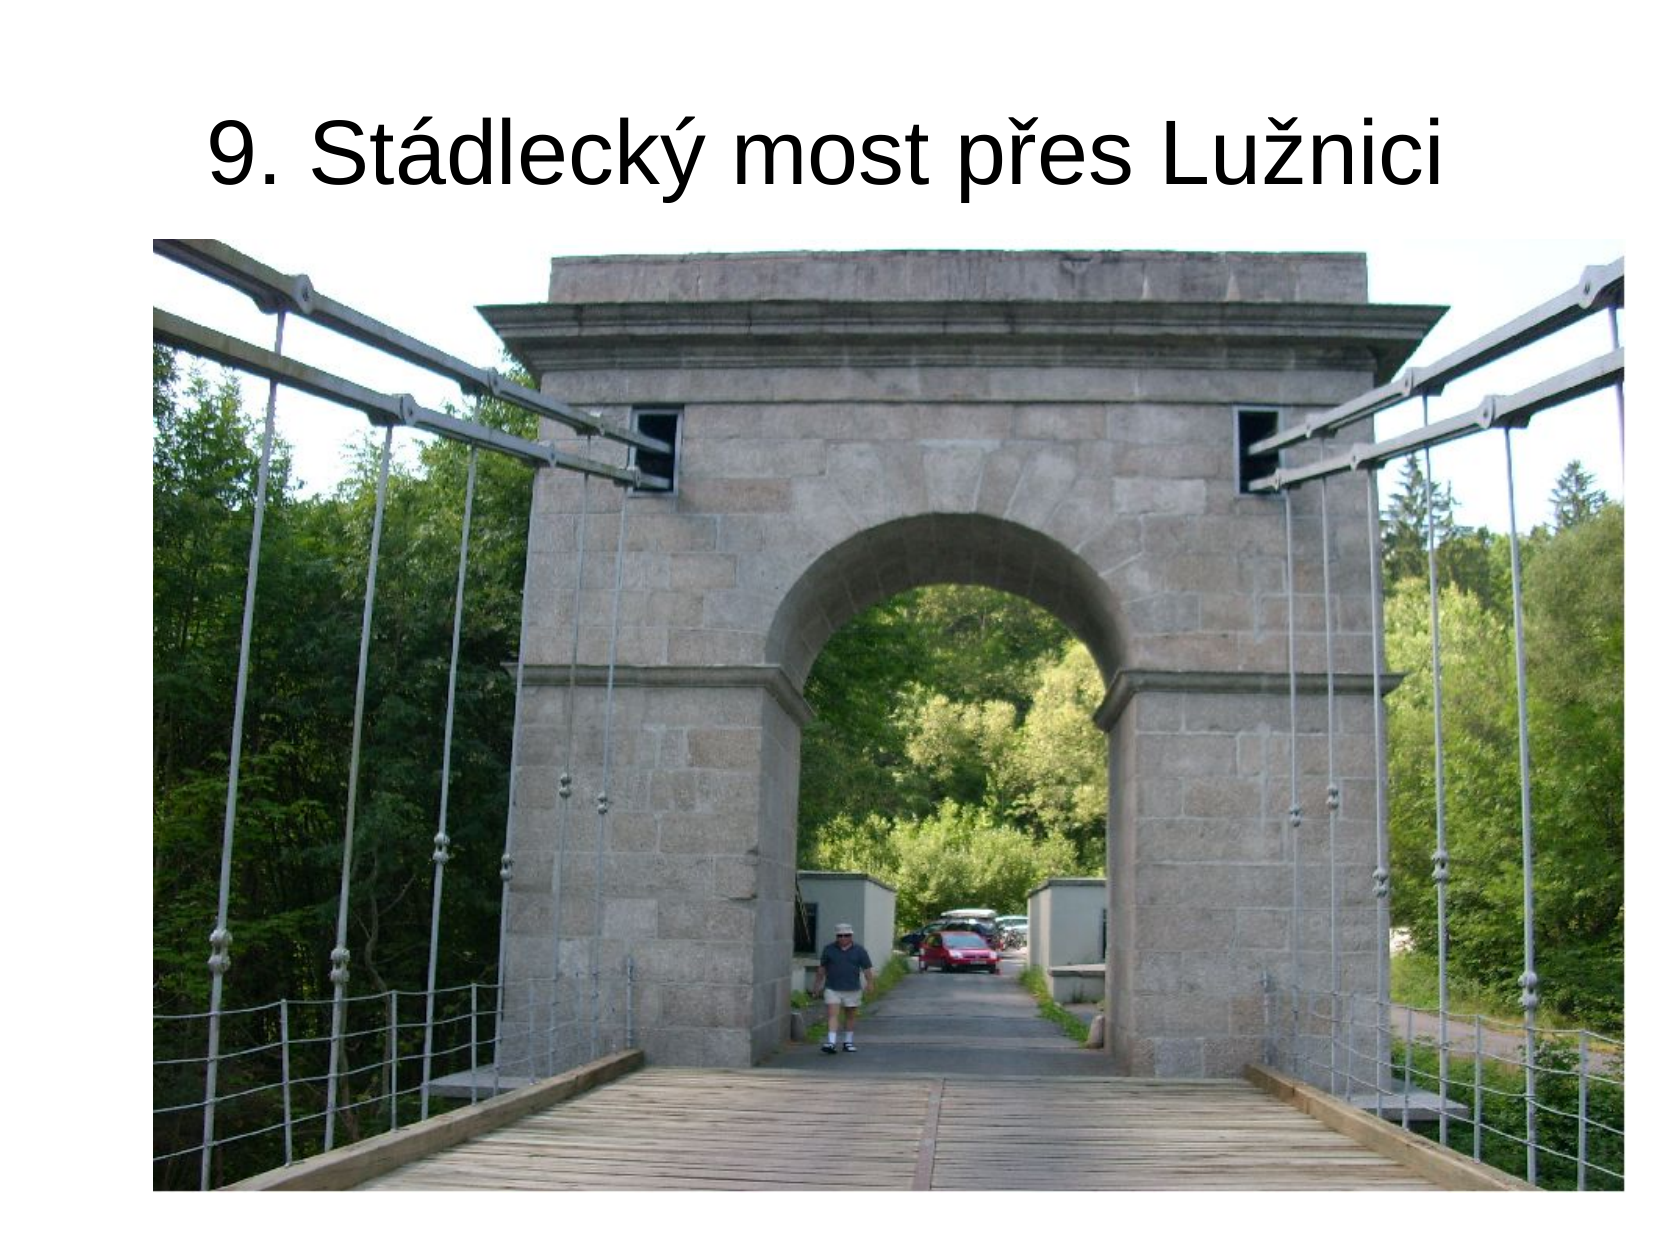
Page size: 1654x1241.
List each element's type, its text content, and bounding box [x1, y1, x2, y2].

title 9. Stádlecký most přes Lužnici [82, 49, 1571, 257]
picture [153, 239, 1626, 1193]
